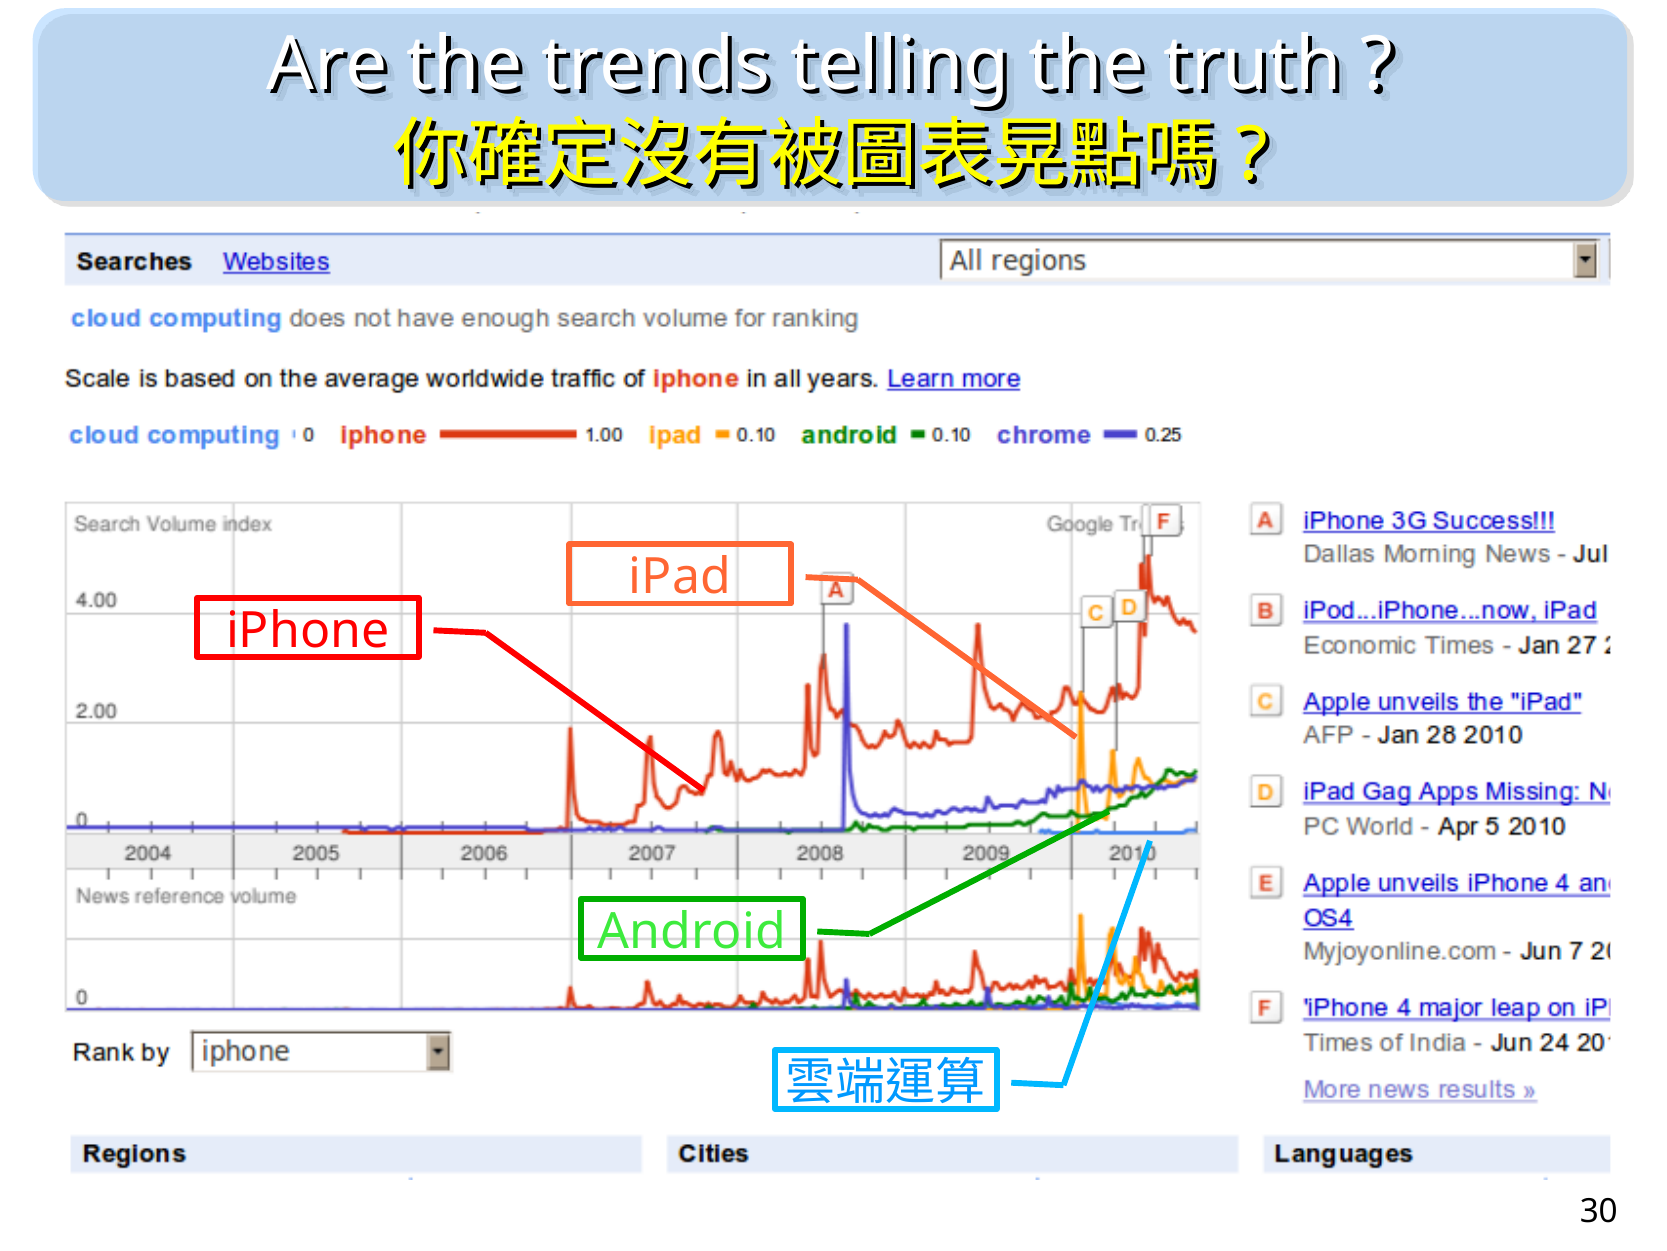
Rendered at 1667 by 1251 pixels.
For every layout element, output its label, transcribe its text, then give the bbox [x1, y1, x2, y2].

text_box Are the trends telling the truth ? 你確定沒有被圖表晃點嗎? [32, 8, 1628, 201]
text_box iPhone [197, 598, 419, 657]
picture [36, 212, 1611, 1180]
text_box 雲端運算 [775, 1050, 997, 1109]
text_box iPad [569, 544, 791, 604]
text_box Android [581, 899, 803, 958]
